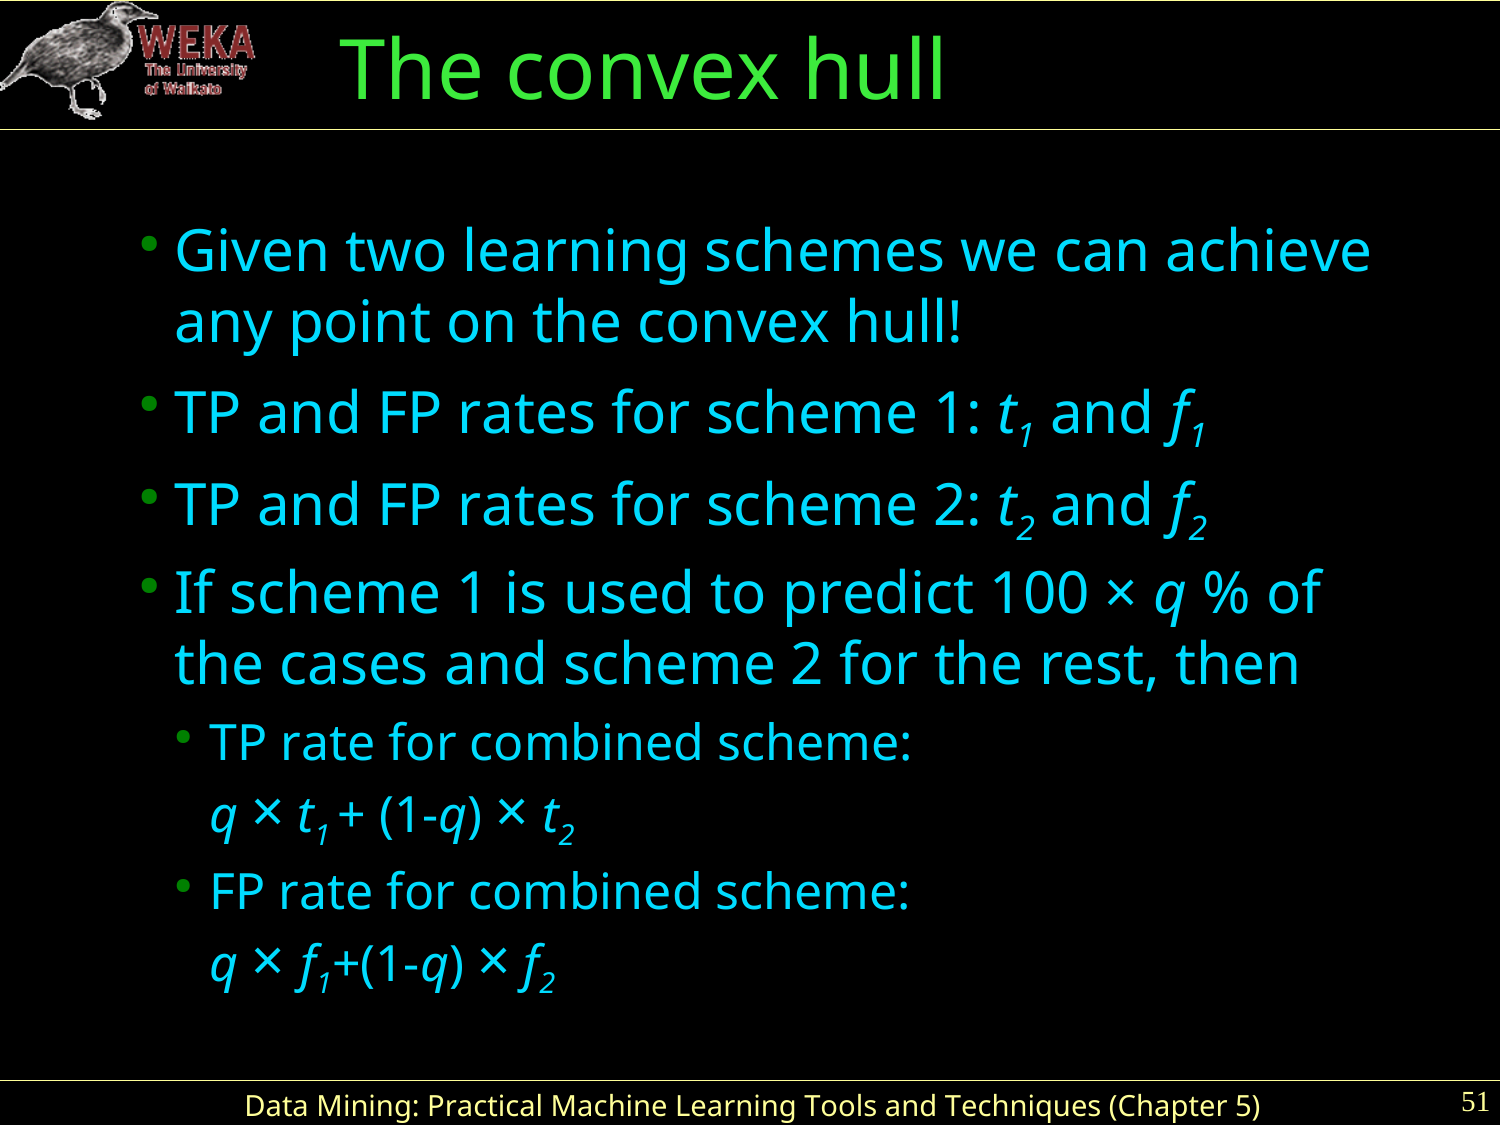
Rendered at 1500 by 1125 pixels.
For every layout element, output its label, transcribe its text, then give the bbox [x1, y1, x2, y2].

picture [0, 1, 266, 129]
text_box Given two learning schemes we can achieve any point on the convex hull! TP and FP rates for scheme 1: t1 and f1 TP and FP rates for scheme 2: t2 and f2 If scheme 1 is used to predict 100 × q % of the cases and scheme 2 for the rest, then TP rate for combined scheme: q × t1 + (1-q) × t2 FP rate for combined scheme: q × f1+(1-q) × f2 [88, 206, 1418, 895]
title The convex hull [324, 0, 1500, 148]
